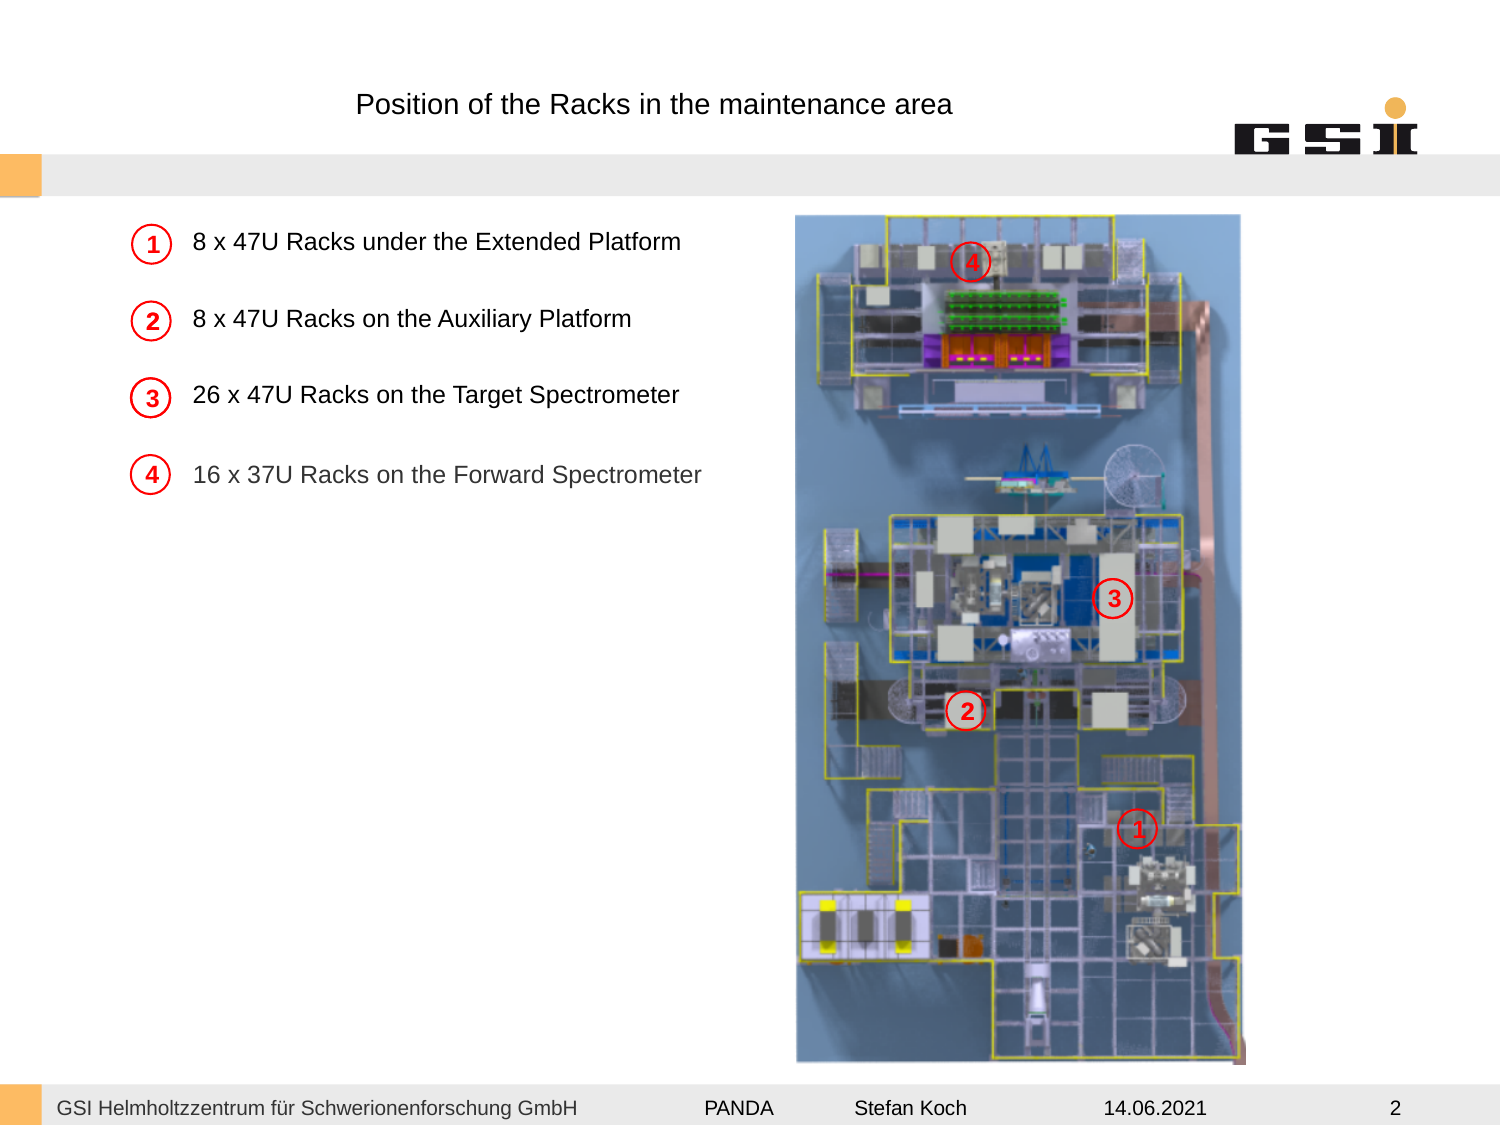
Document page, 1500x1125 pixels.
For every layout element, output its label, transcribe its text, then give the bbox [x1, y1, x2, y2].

text_box 3 [1095, 581, 1130, 616]
text_box 3 [133, 380, 168, 416]
text_box 16 x 37U Racks on the Forward Spectrometer [178, 453, 751, 553]
text_box 26 x 47U Racks on the Target Spectrometer [177, 373, 721, 473]
text_box 2 [130, 300, 177, 357]
text_box 1 [1117, 807, 1223, 865]
picture [795, 214, 1246, 1066]
text_box 4 [951, 241, 1057, 298]
text_box 1 [131, 223, 237, 281]
picture [1233, 95, 1419, 154]
text_box 2 [945, 689, 1051, 747]
text_box 4 [130, 453, 178, 511]
text_box 8 x 47U Racks on the Auxiliary Platform [177, 296, 676, 373]
text_box 3 [131, 376, 177, 434]
text_box 8 x 47U Racks under the Extended Platform [177, 220, 698, 263]
text_box Position of the Racks in the maintenance area [195, 80, 1186, 162]
text_box 3 [1093, 577, 1199, 635]
